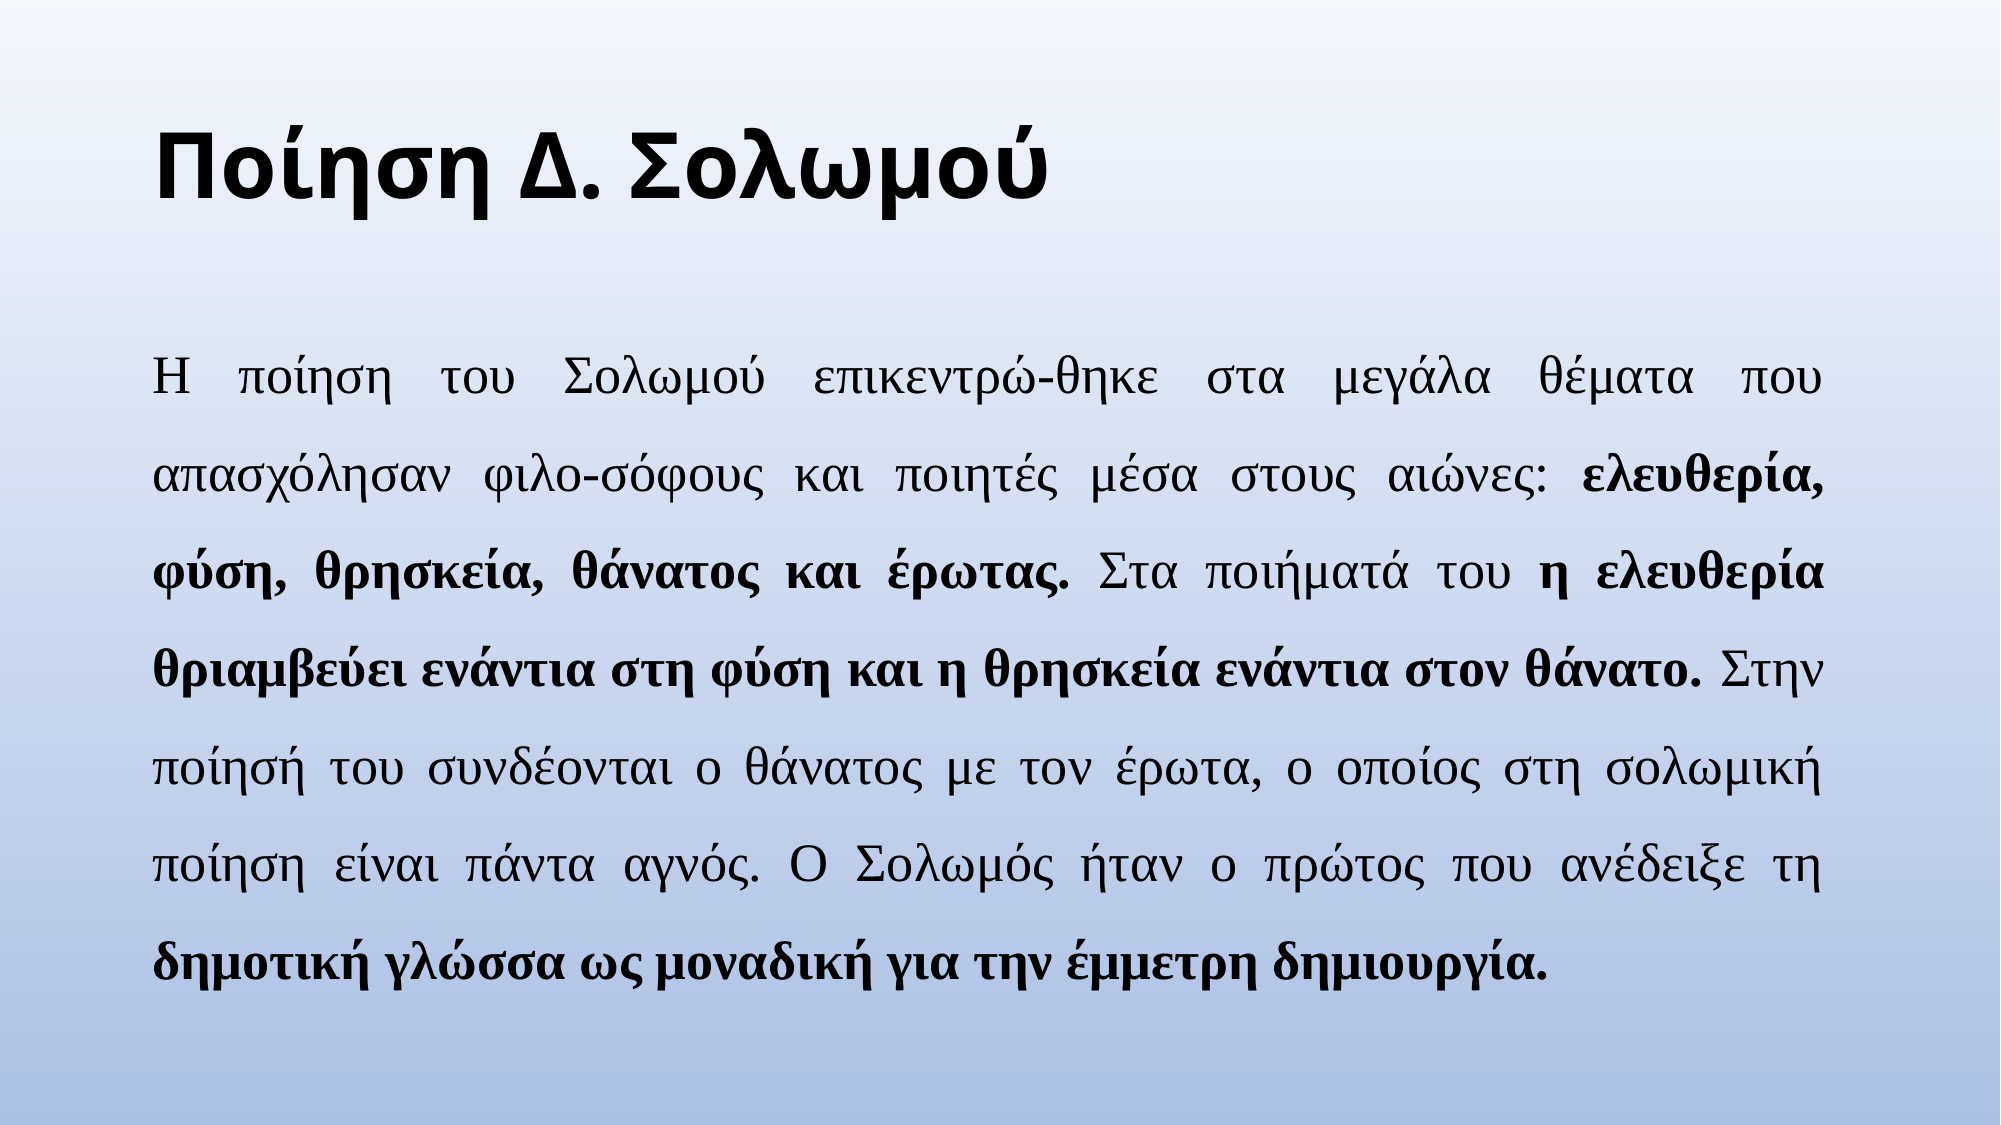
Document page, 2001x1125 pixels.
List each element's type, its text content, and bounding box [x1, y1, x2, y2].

list Η ποίηση του Σολωμού επικεντρώ-θηκε στα μεγάλα θέματα που απασχόλησαν φιλο-σόφους και ποιητές μέσα στους αιώνες: ελευθερία, φύση, θρησκεία, θάνατος και έρωτας. Στα ποιήματά του η ελευθερία θριαμβεύει ενάντια στη φύση και η θρησκεία ενάντια στον θάνατο. Στην ποίησή του συνδέονται ο θάνατος με τον έρωτα, ο οποίος στη σολωμική ποίηση είναι πάντα αγνός. Ο Σολωμός ήταν ο πρώτος που ανέδειξε τη δημοτική γλώσσα ως μοναδική για την έμμετρη δημιουργία. [137, 299, 1863, 1014]
title Ποίηση Δ. Σολωμού [137, 59, 1863, 278]
